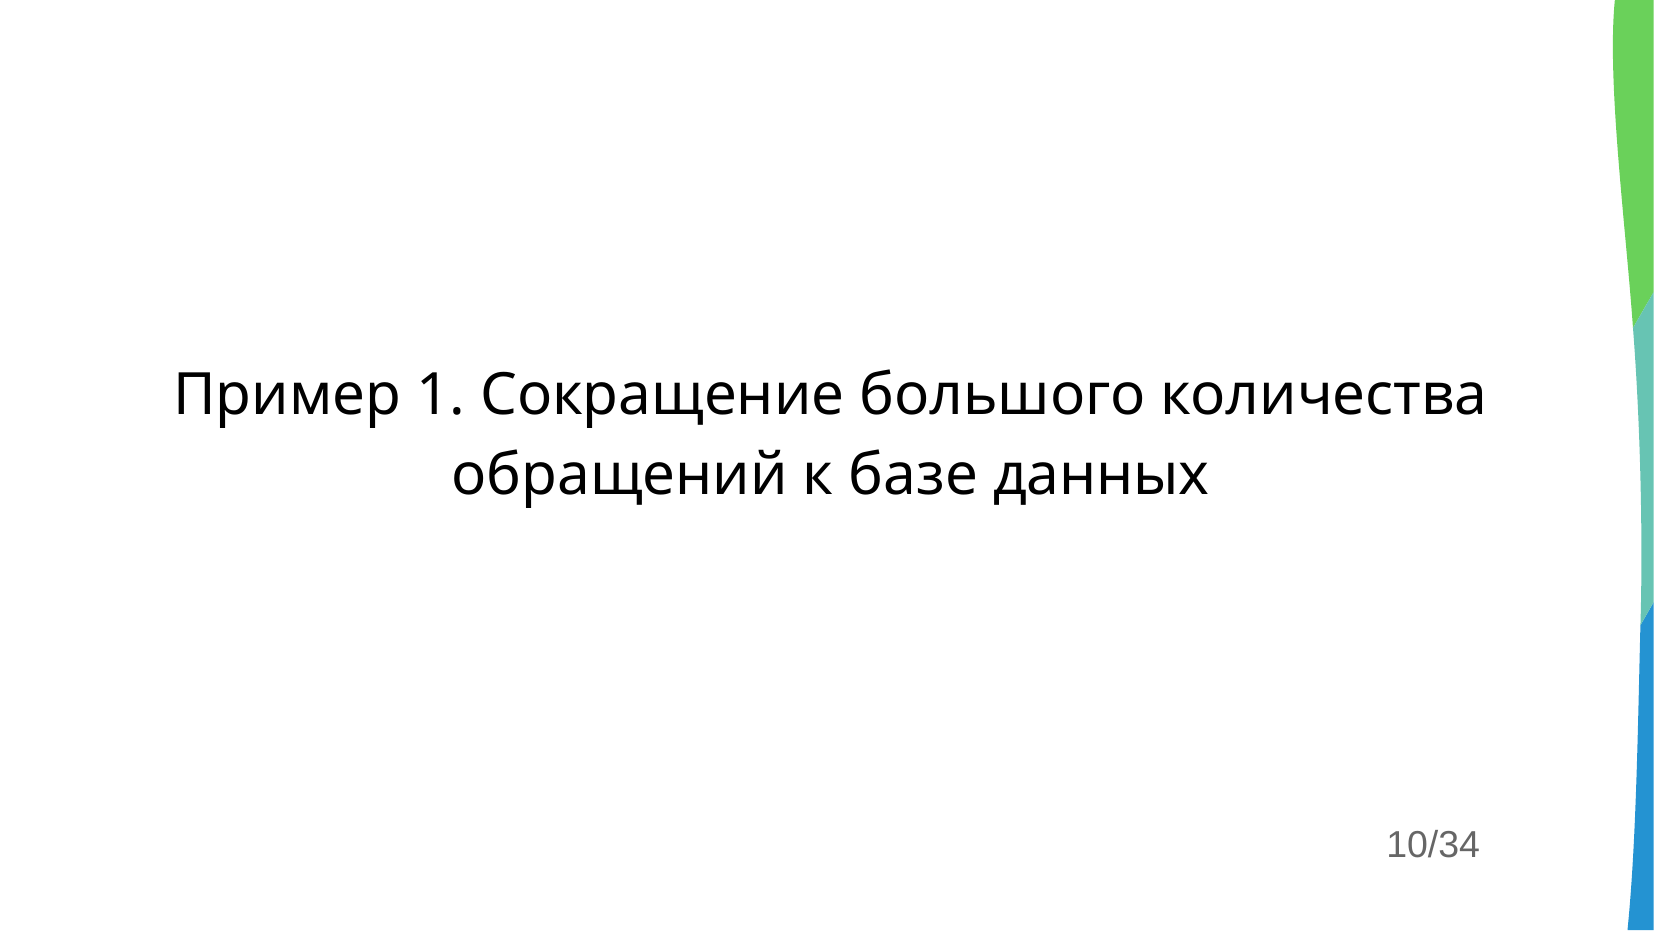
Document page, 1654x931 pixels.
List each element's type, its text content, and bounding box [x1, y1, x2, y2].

text_box <номер>/34 [1380, 815, 1616, 873]
title Пример 1. Сокращение большого количества обращений к базе данных [118, 352, 1543, 512]
